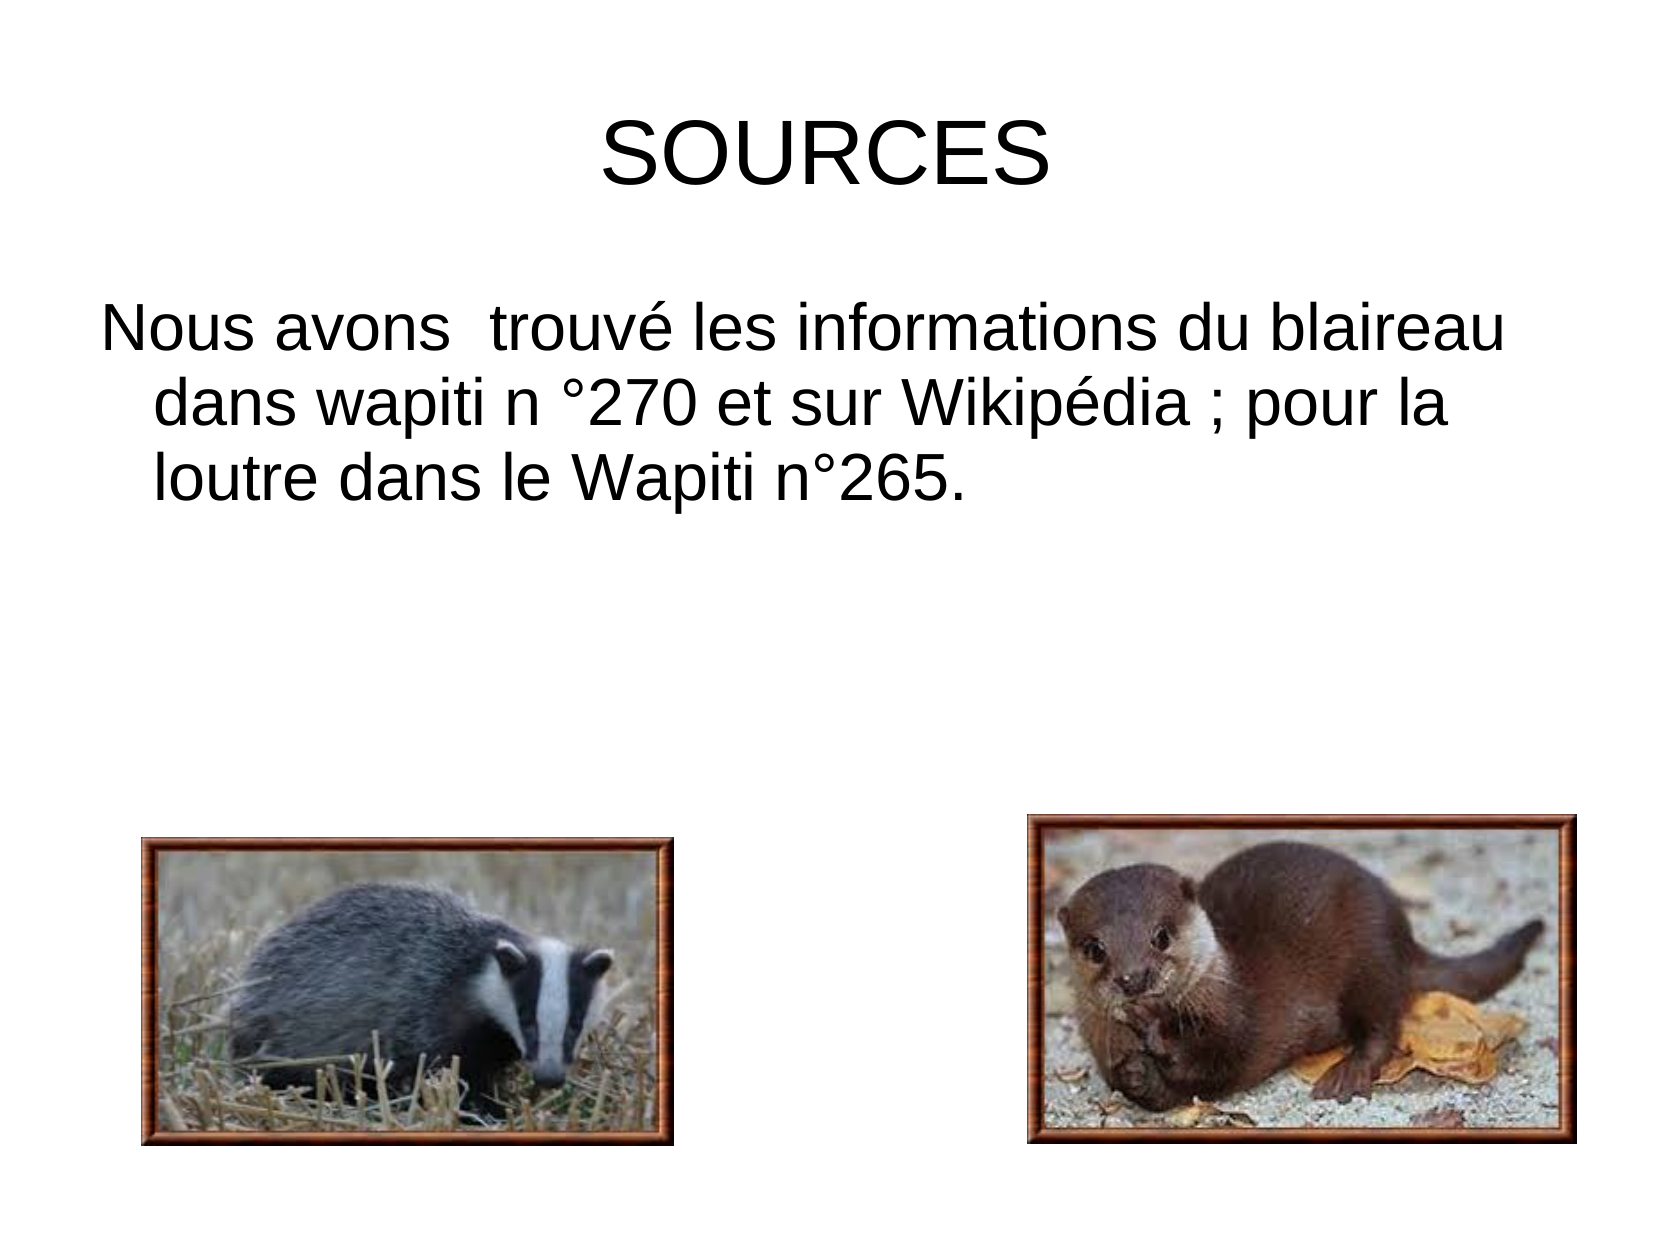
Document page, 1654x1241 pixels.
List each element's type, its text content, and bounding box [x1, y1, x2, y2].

picture [1027, 814, 1577, 1144]
title SOURCES [82, 49, 1571, 257]
list Nous avons trouvé les informations du blaireau dans wapiti n °270 et sur Wikipédia ; pour la loutre dans le Wapiti n°265. [82, 290, 1571, 995]
picture [141, 837, 674, 1146]
